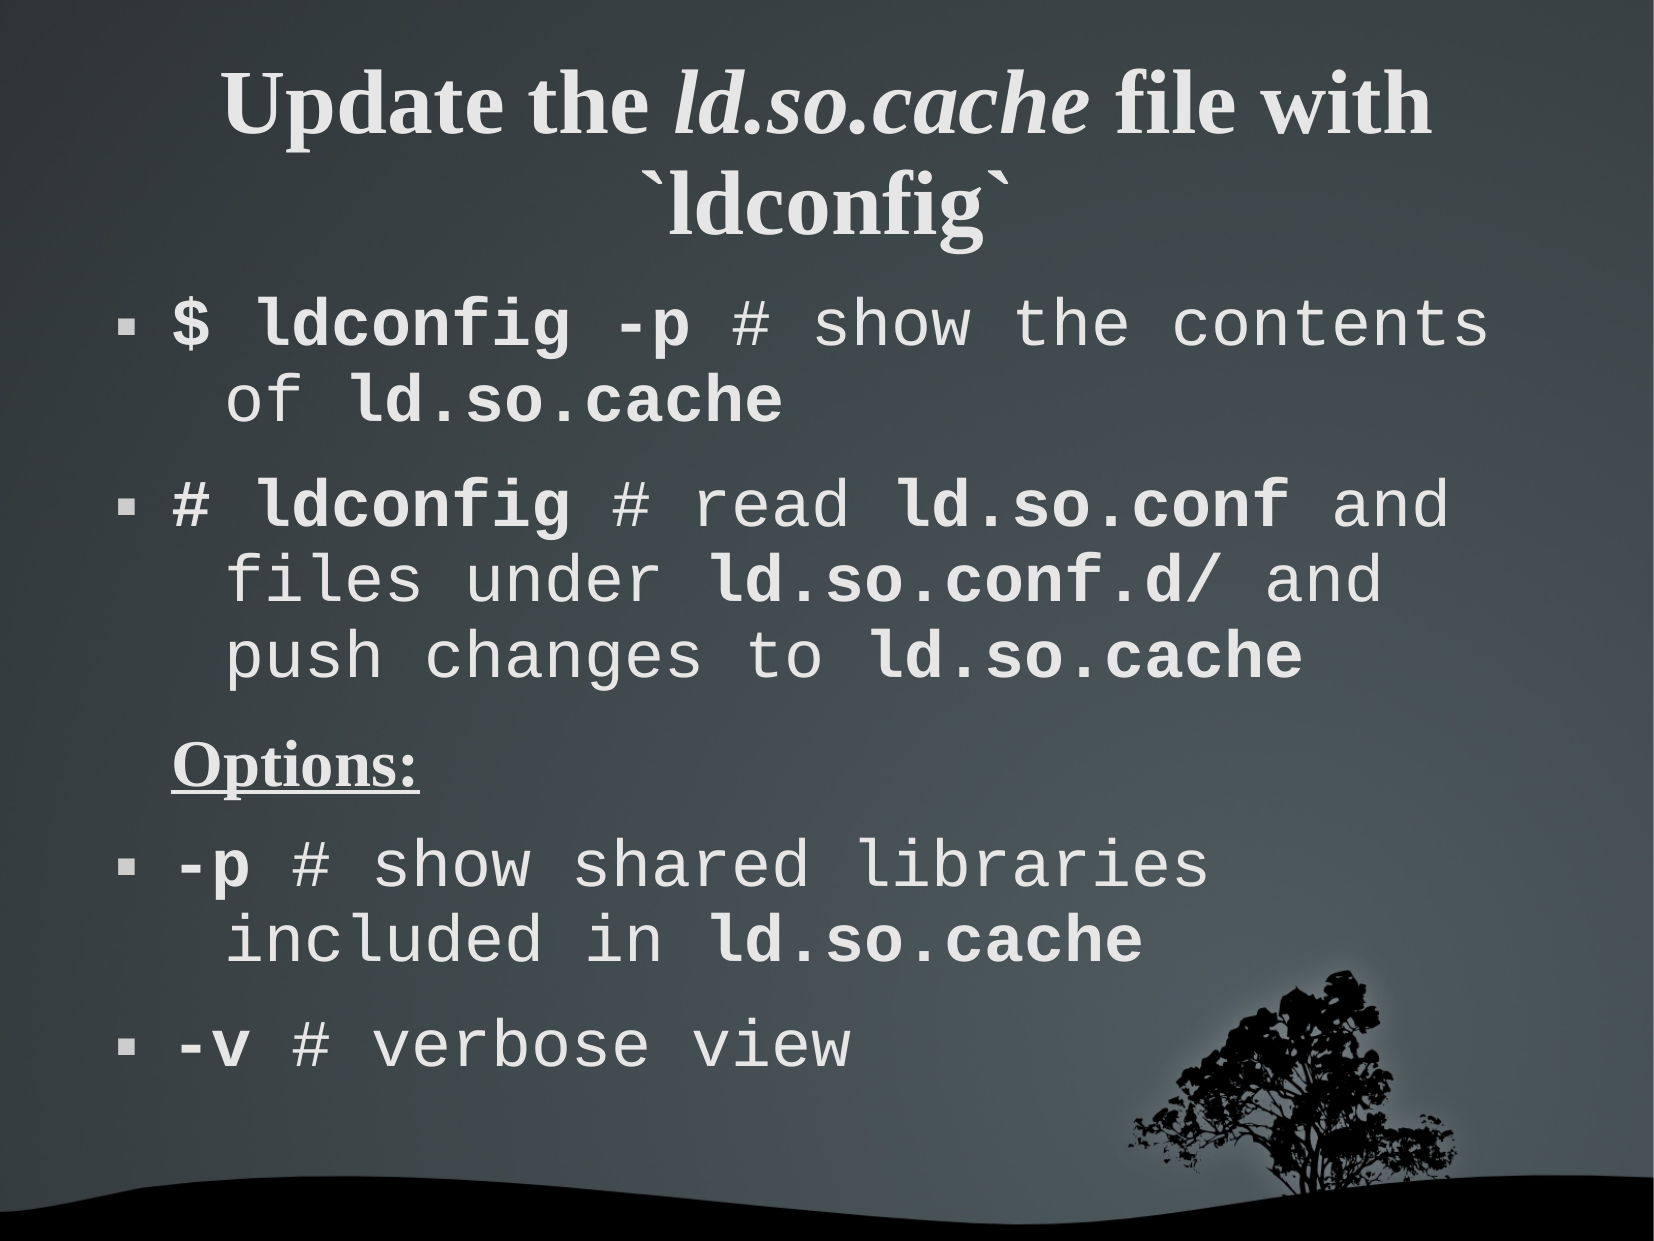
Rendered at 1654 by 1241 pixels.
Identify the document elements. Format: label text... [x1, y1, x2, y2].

picture [0, 0, 1654, 1241]
list $ ldconfig -p # show the contents of ld.so.cache # ldconfig # read ld.so.conf and files under ld.so.conf.d/ and push changes to ld.so.cache Options: -p # show shared libraries included in ld.so.cache -v # verbose view [82, 290, 1571, 1109]
title Update the ld.so.cache file with `ldconfig` [82, 33, 1571, 273]
